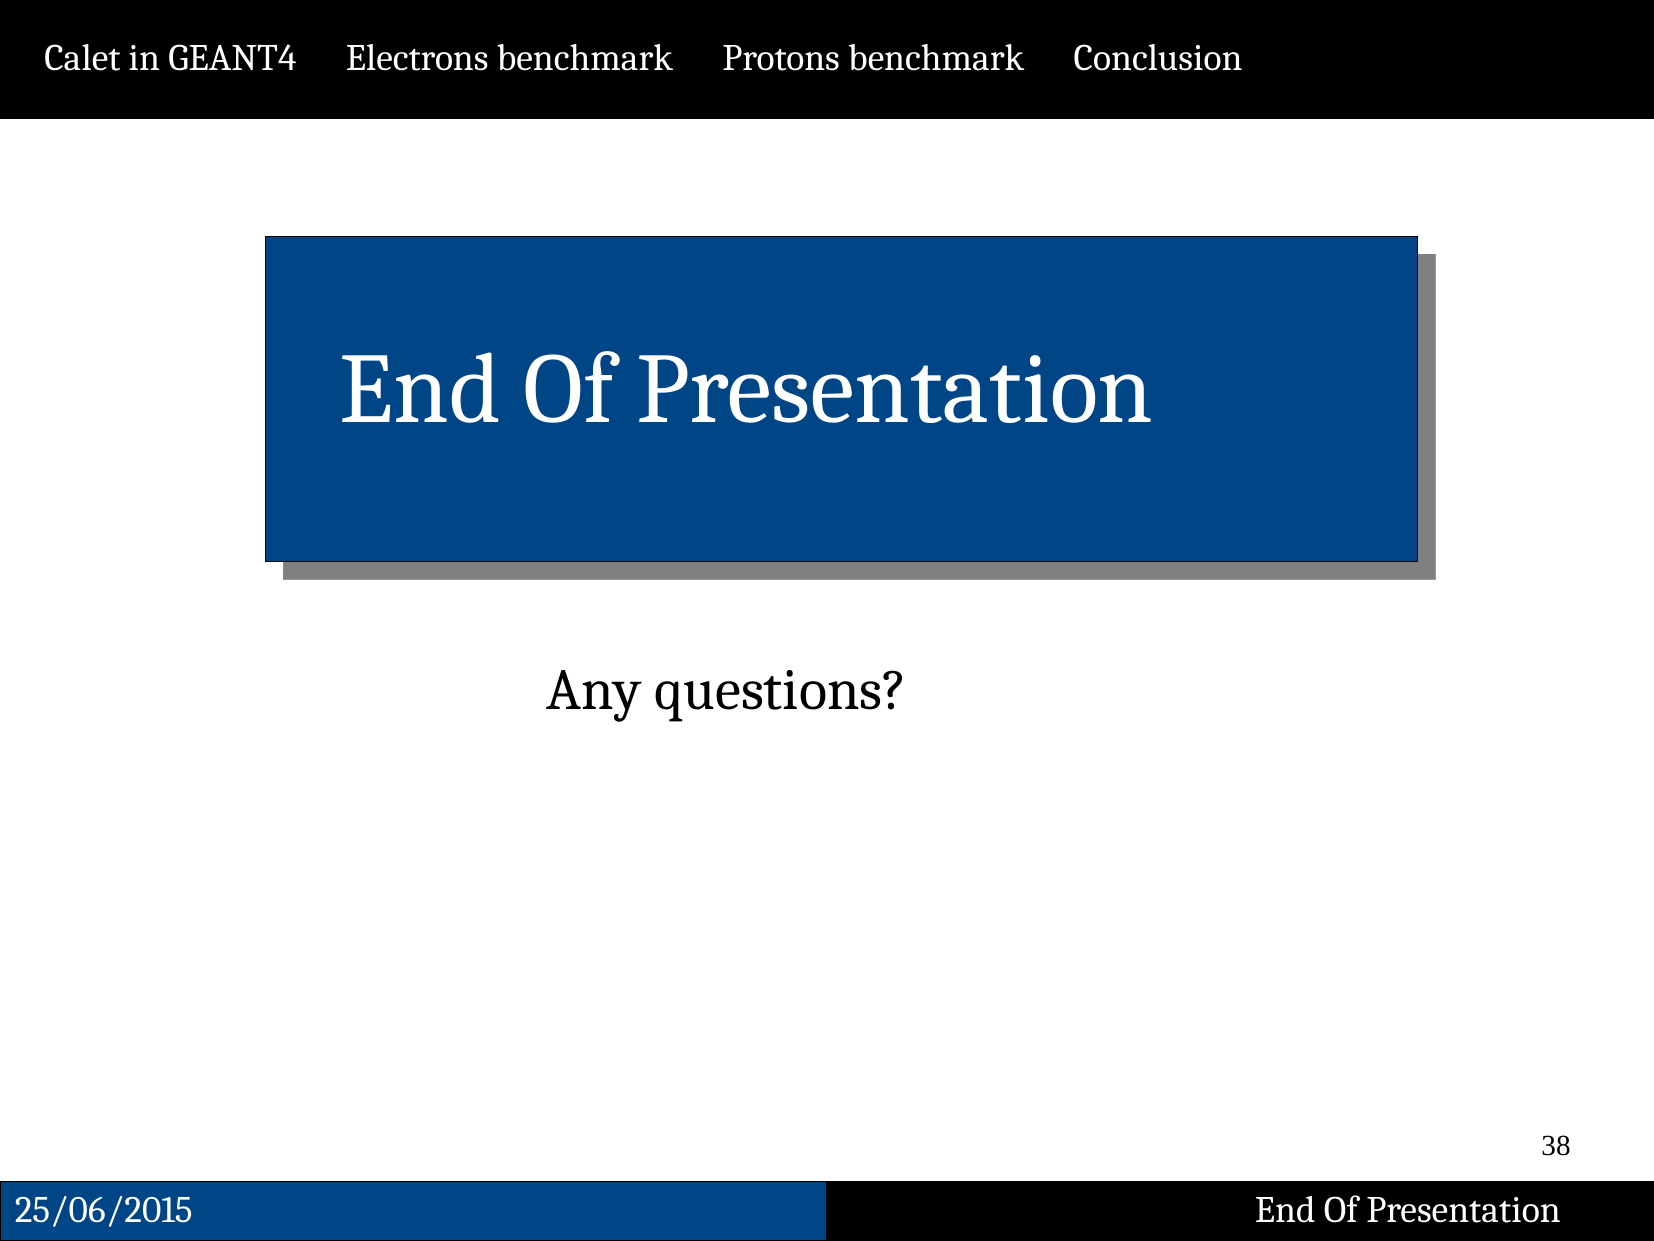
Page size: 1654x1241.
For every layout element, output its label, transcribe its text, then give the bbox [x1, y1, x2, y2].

text_box End Of Presentation [1240, 1181, 1644, 1241]
text_box [265, 236, 1418, 562]
text_box Any questions? [531, 649, 1034, 739]
text_box [0, 1181, 1240, 1241]
text_box [0, 0, 1654, 119]
text_box 25/06/2015 [0, 1181, 246, 1240]
text_box [1644, 1181, 1654, 1241]
text_box Calet in GEANT4 Electrons benchmark Protons benchmark Conclusion [29, 29, 1625, 89]
text_box End Of Presentation [324, 324, 1350, 457]
